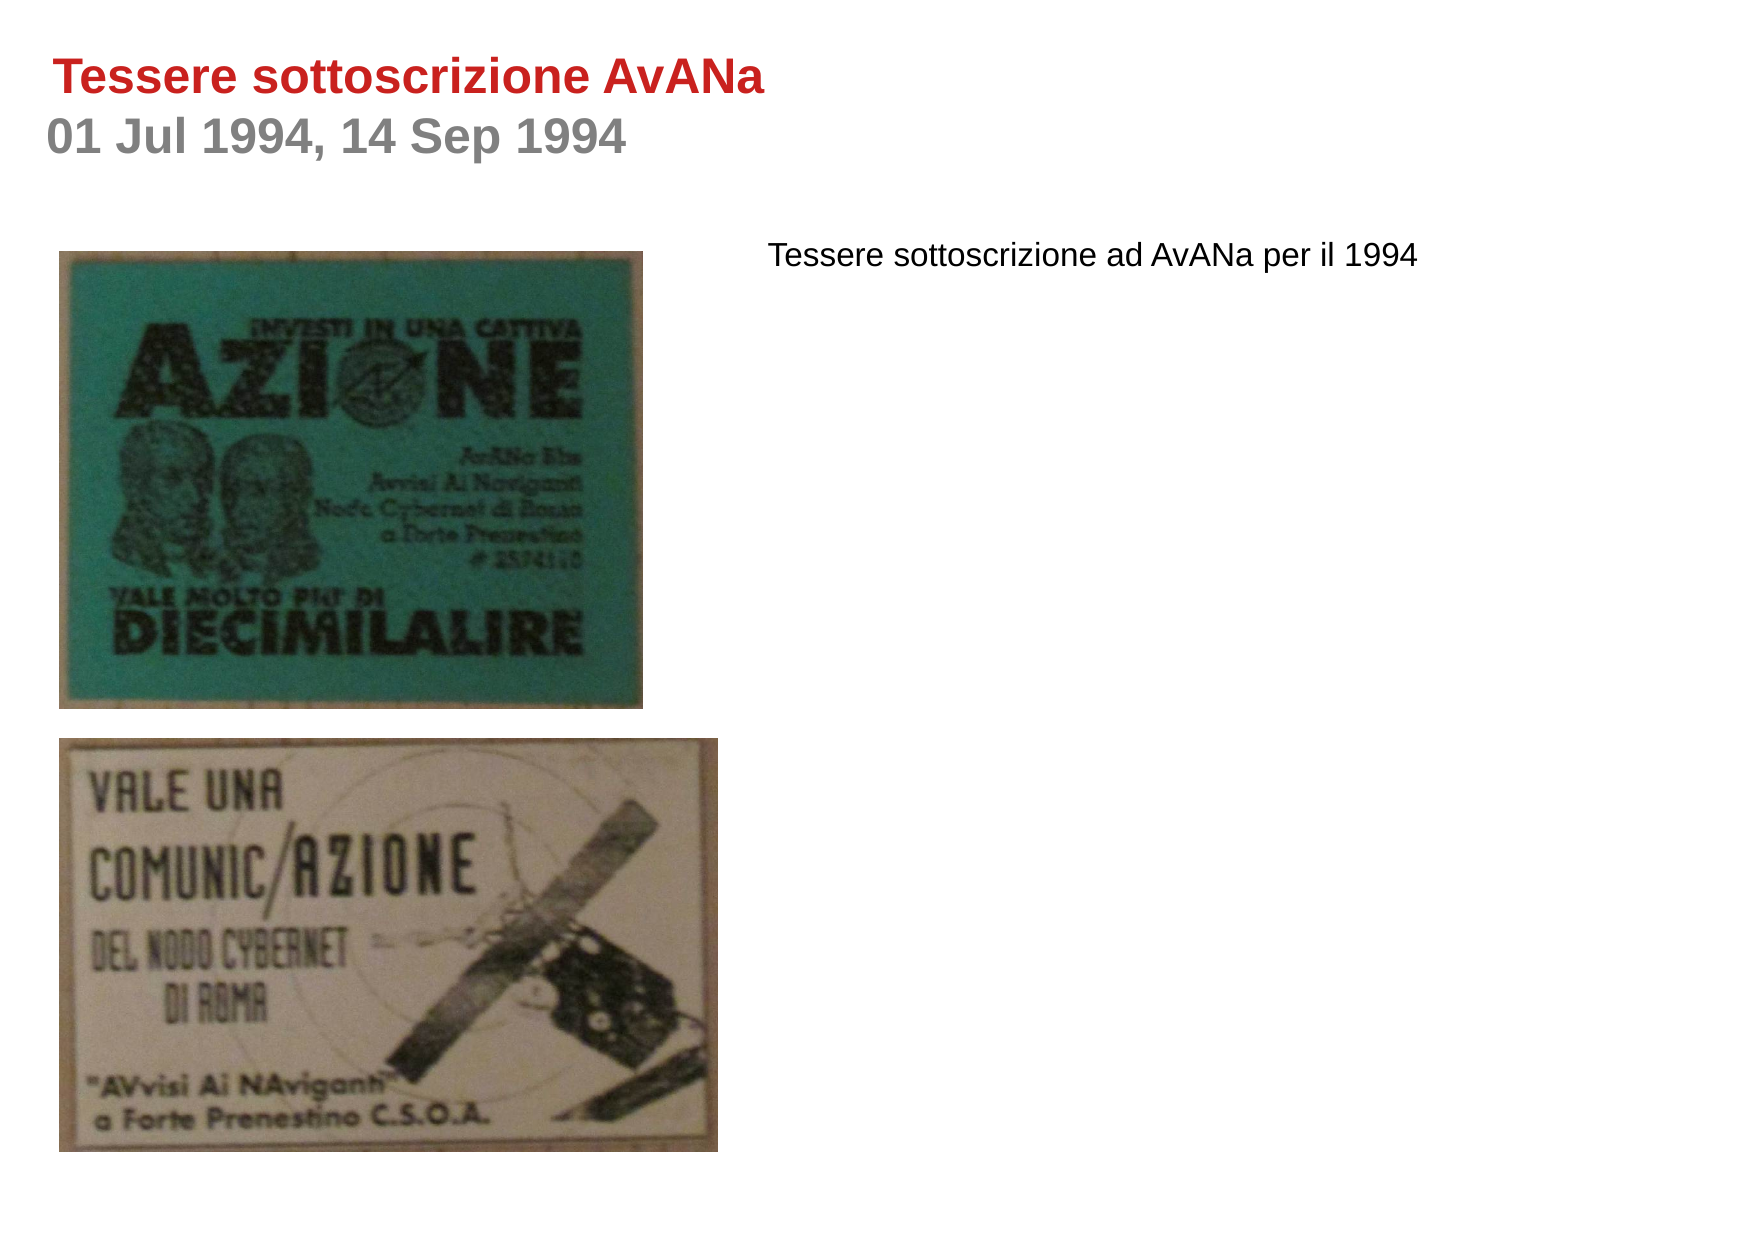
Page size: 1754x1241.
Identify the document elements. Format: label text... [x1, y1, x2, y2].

picture [59, 251, 643, 709]
title Tessere sottoscrizione AvANa [52, 39, 1713, 114]
text_box 01 Jul 1994, 14 Sep 1994 [31, 101, 768, 178]
subtitle Tessere sottoscrizione ad AvANa per il 1994 [767, 236, 1692, 1182]
picture [59, 738, 718, 1152]
